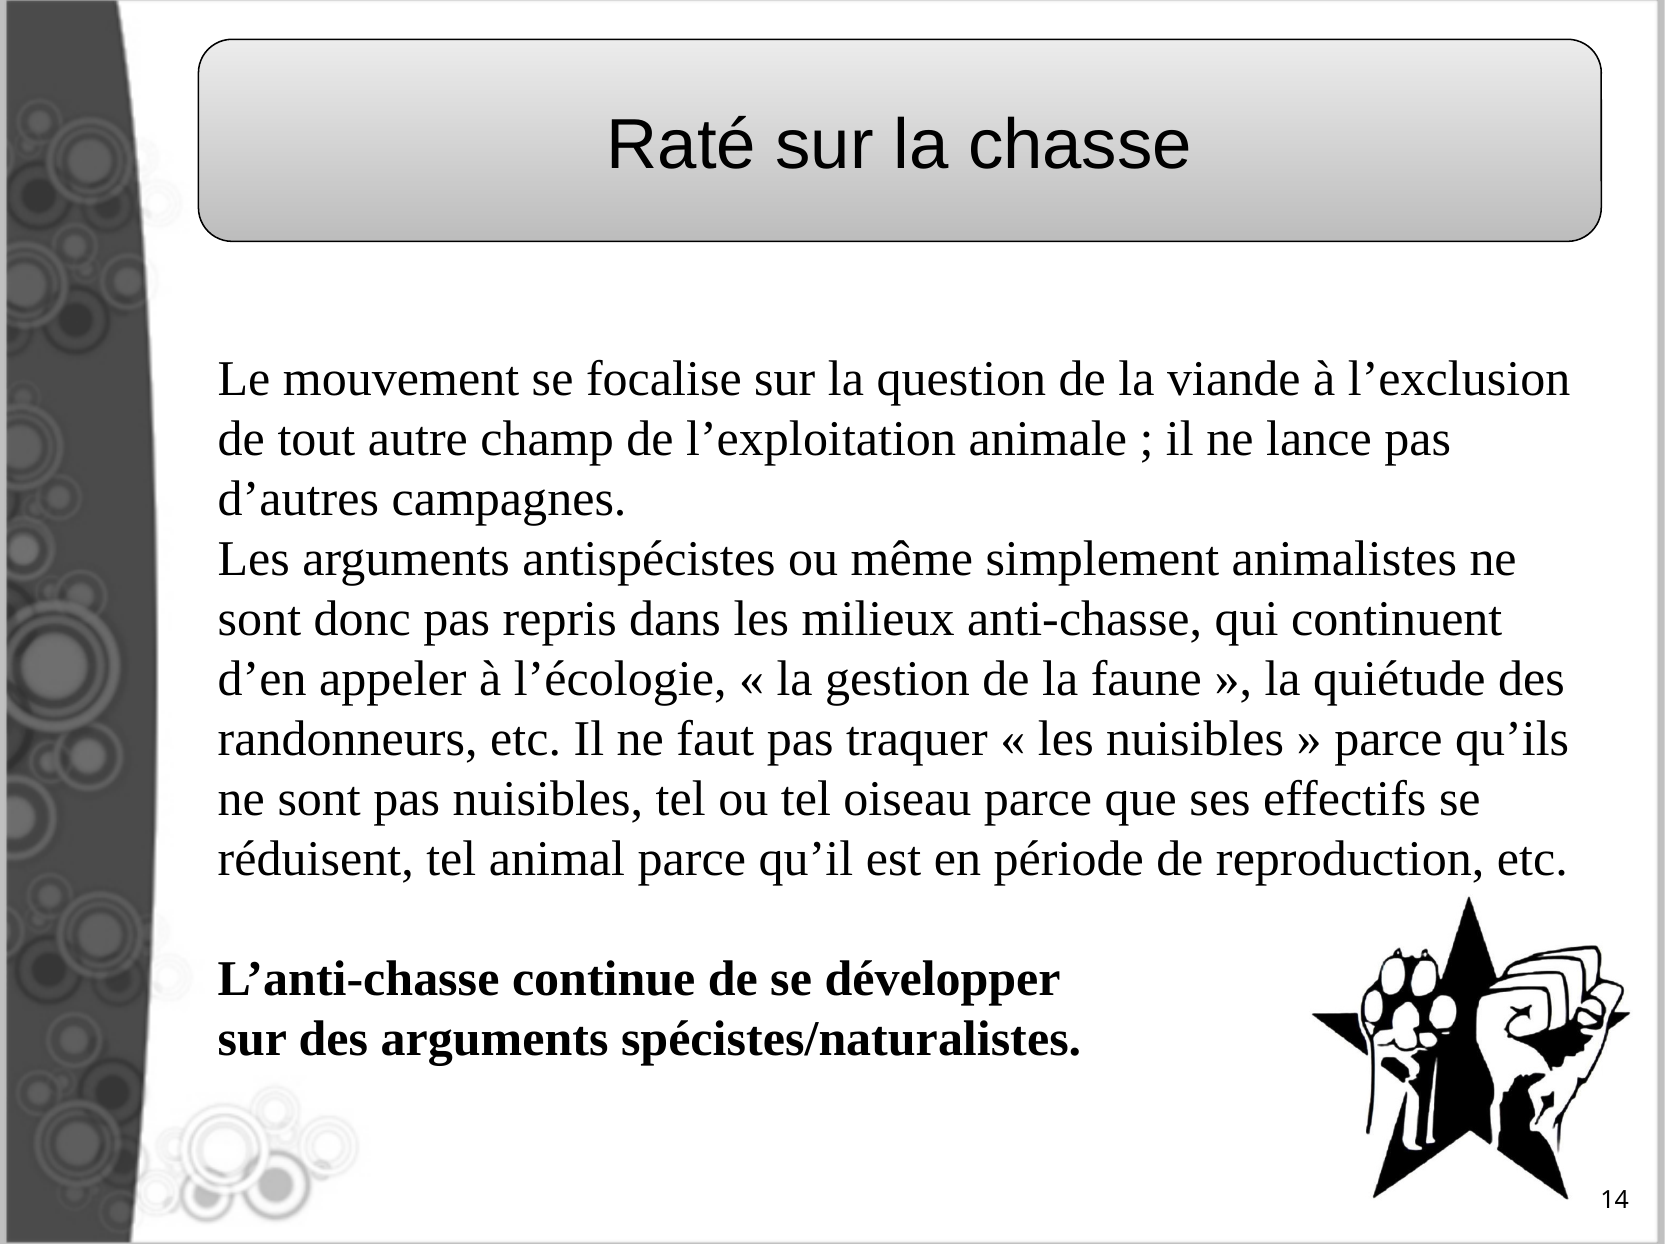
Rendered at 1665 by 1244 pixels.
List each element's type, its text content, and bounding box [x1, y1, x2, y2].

text_box [198, 39, 1602, 242]
text_box <numéro> [1585, 1175, 1665, 1221]
picture [3, 0, 1662, 1244]
text_box Raté sur la chasse [207, 77, 1593, 203]
text_box Le mouvement se focalise sur la question de la viande à l’exclusion de tout autre champ de l’exploitation animale ; il ne lance pas d’autres campagnes. Les arguments antispécistes ou même simplement animalistes ne sont donc pas repris dans les milieux anti-chasse, qui continuent d’en appeler à l’écologie, « la gestion de la faune », la quiétude des randonneurs, etc. Il ne faut pas traquer « les nuisibles » parce qu’ils ne sont pas nuisibles, tel ou tel oiseau parce que ses effectifs se réduisent, tel animal parce qu’il est en période de reproduction, etc. L’anti-chasse continue de se développer sur des arguments spécistes/naturalistes. [210, 338, 1590, 1074]
